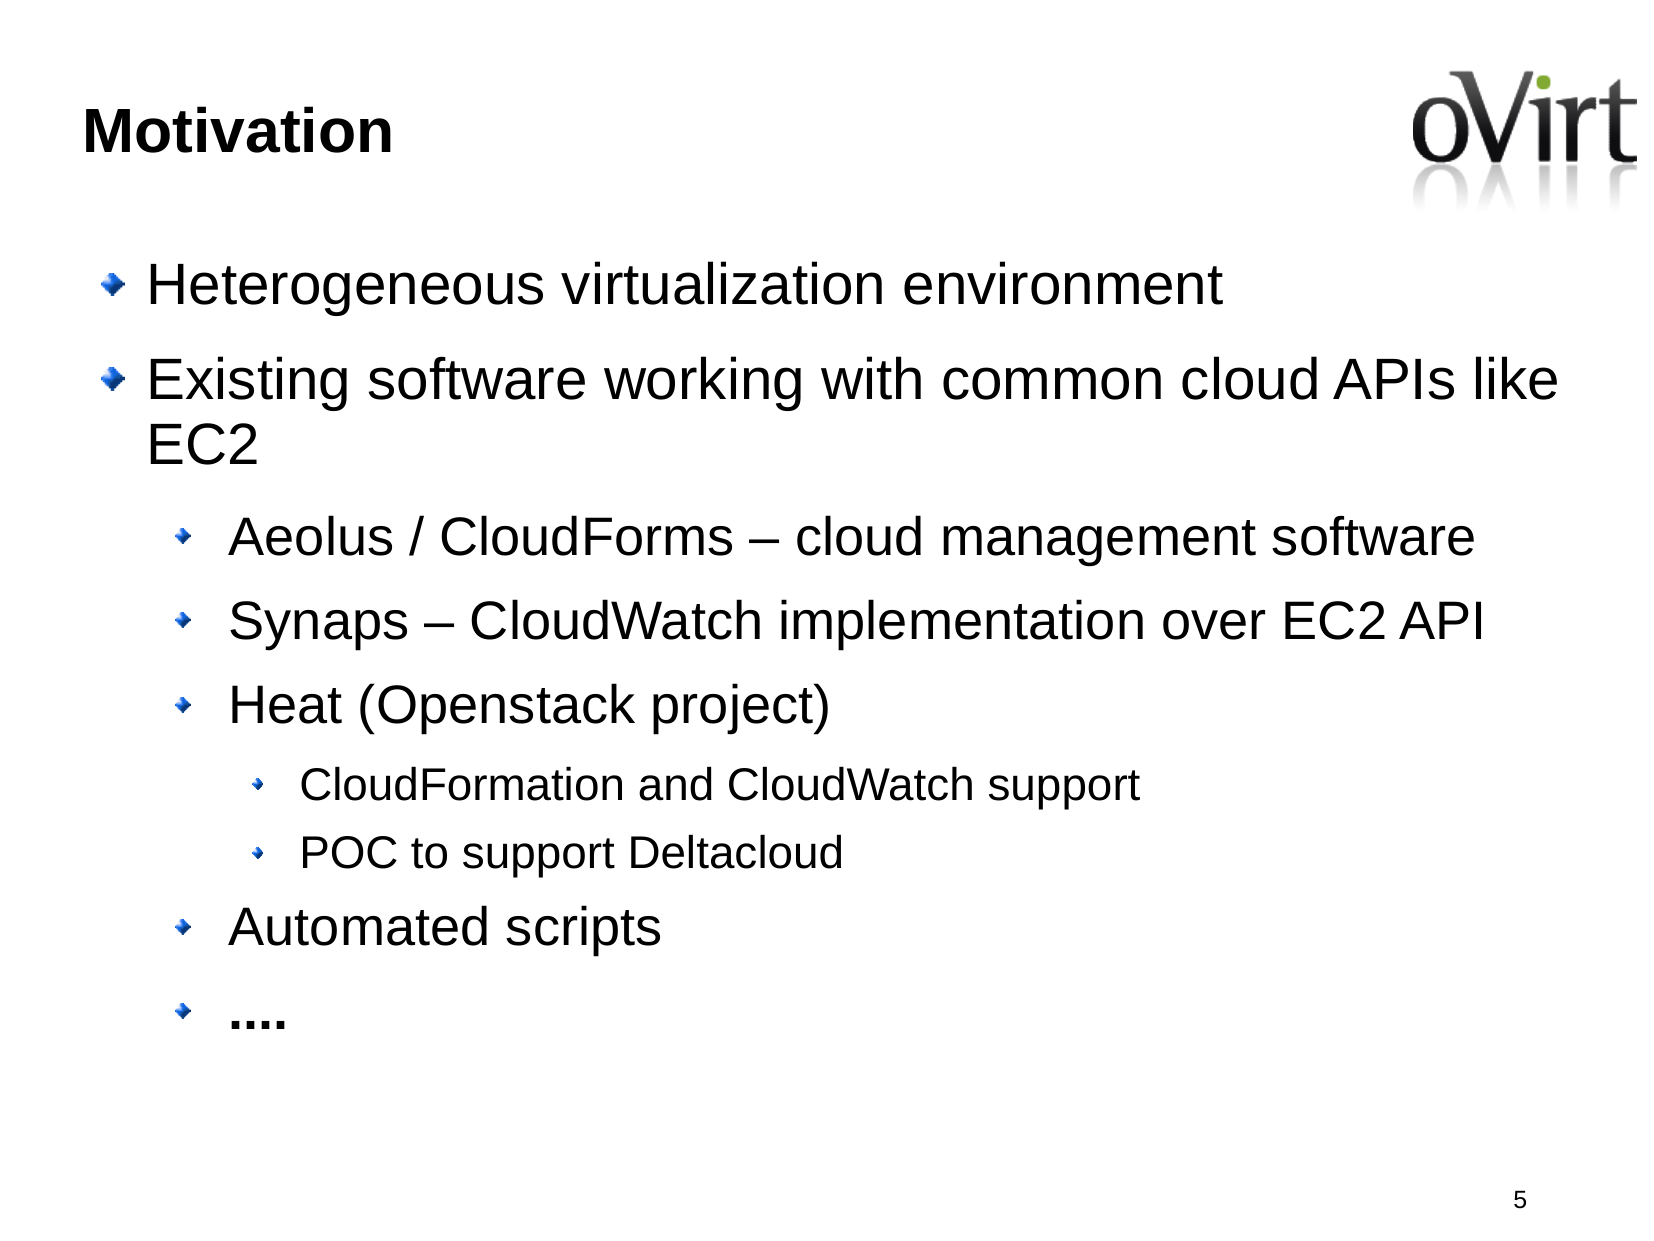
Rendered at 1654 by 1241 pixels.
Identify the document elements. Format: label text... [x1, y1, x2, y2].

list Heterogeneous virtualization environment Existing software working with common cloud APIs like EC2 Aeolus / CloudForms – cloud management software Synaps – CloudWatch implementation over EC2 API Heat (Openstack project) CloudFormation and CloudWatch support POC to support Deltacloud Automated scripts .... [86, 251, 1576, 1046]
title Motivation [82, 37, 1303, 226]
picture [1413, 63, 1637, 212]
